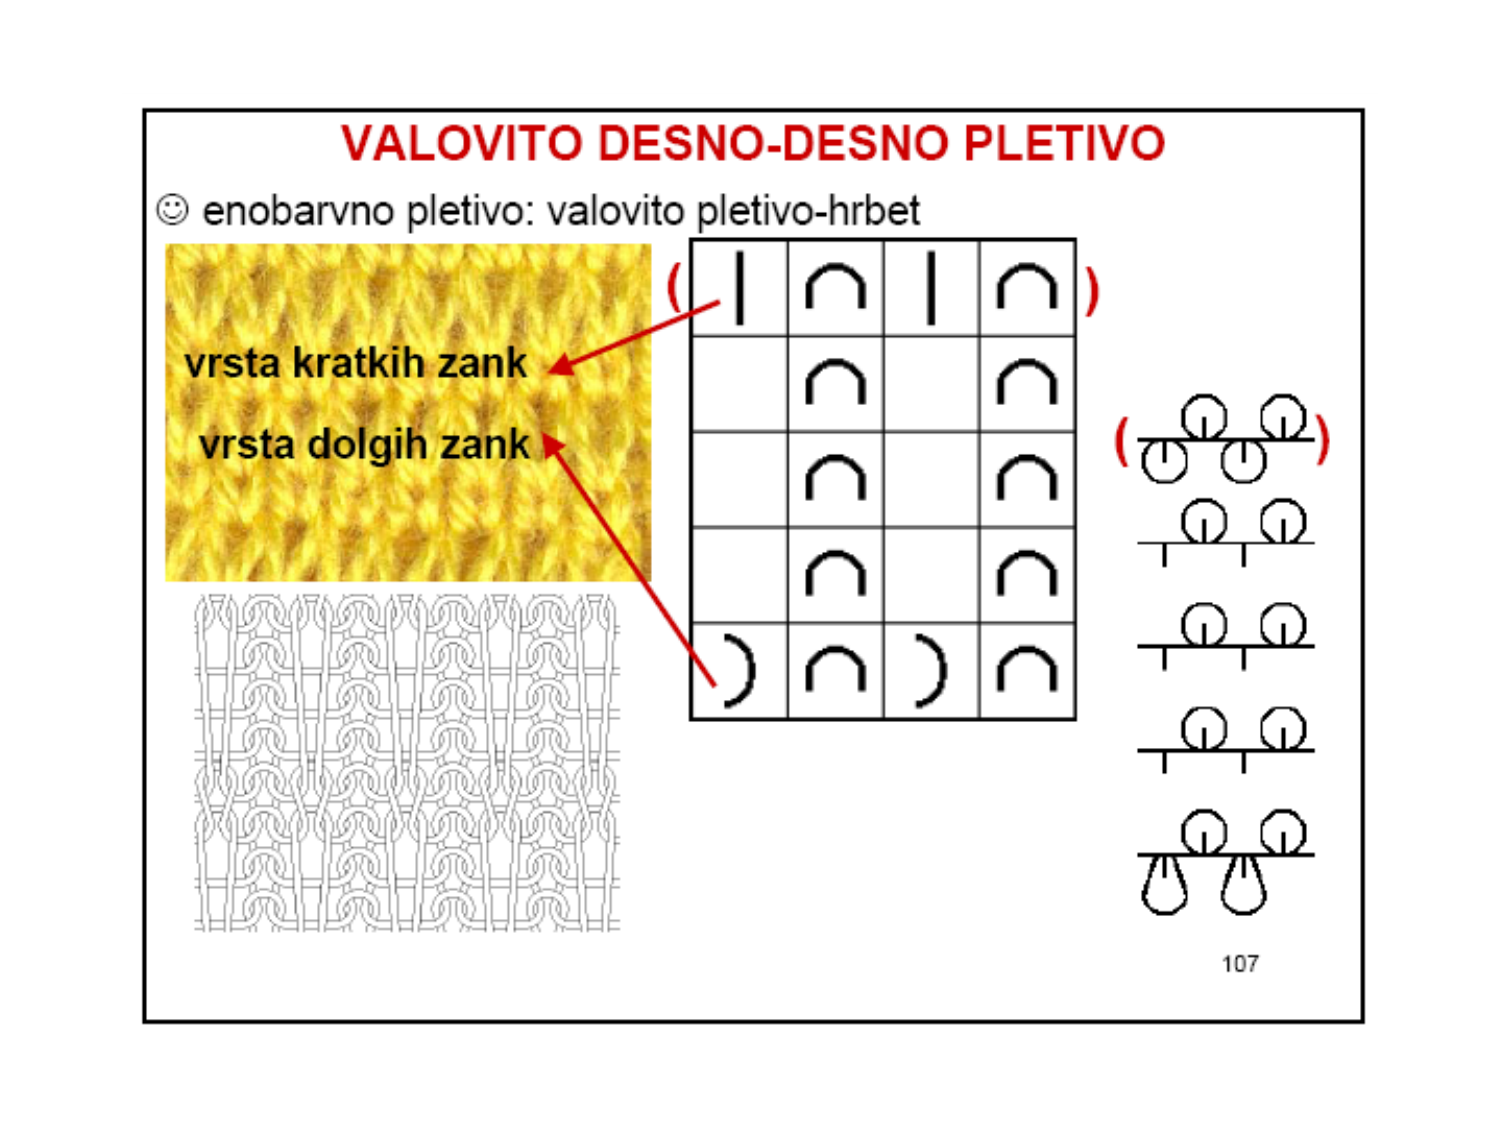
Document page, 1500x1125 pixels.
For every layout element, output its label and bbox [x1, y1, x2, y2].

picture [122, 92, 1378, 1035]
